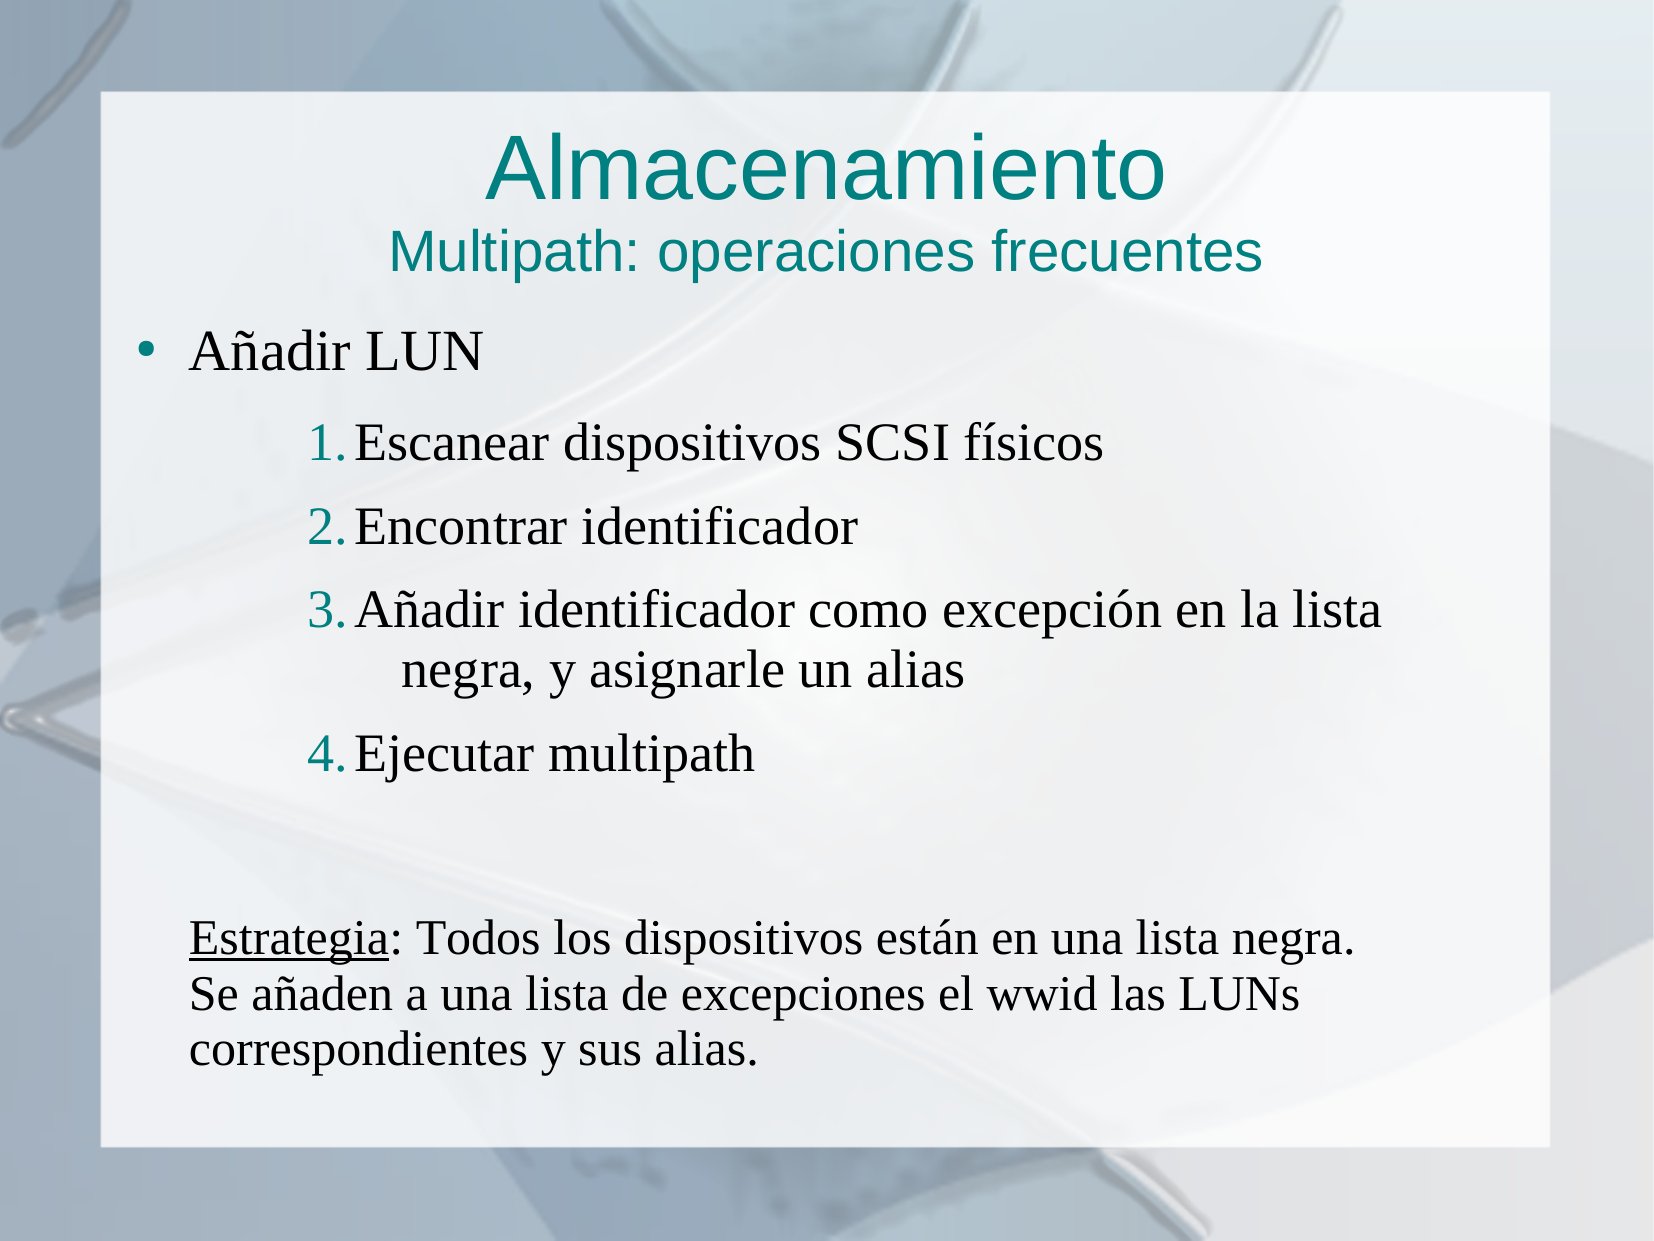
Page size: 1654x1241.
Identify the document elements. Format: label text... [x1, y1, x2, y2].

title Almacenamiento Multipath: operaciones frecuentes [118, 96, 1536, 304]
list Añadir LUN Escanear dispositivos SCSI físicos Encontrar identificador Añadir identificador como excepción en la lista negra, y asignarle un alias Ejecutar multipath Estrategia: Todos los dispositivos están en una lista negra. Se añaden a una lista de excepciones el wwid las LUNs correspondientes y sus alias. [118, 318, 1483, 1123]
picture [0, 0, 1654, 1241]
